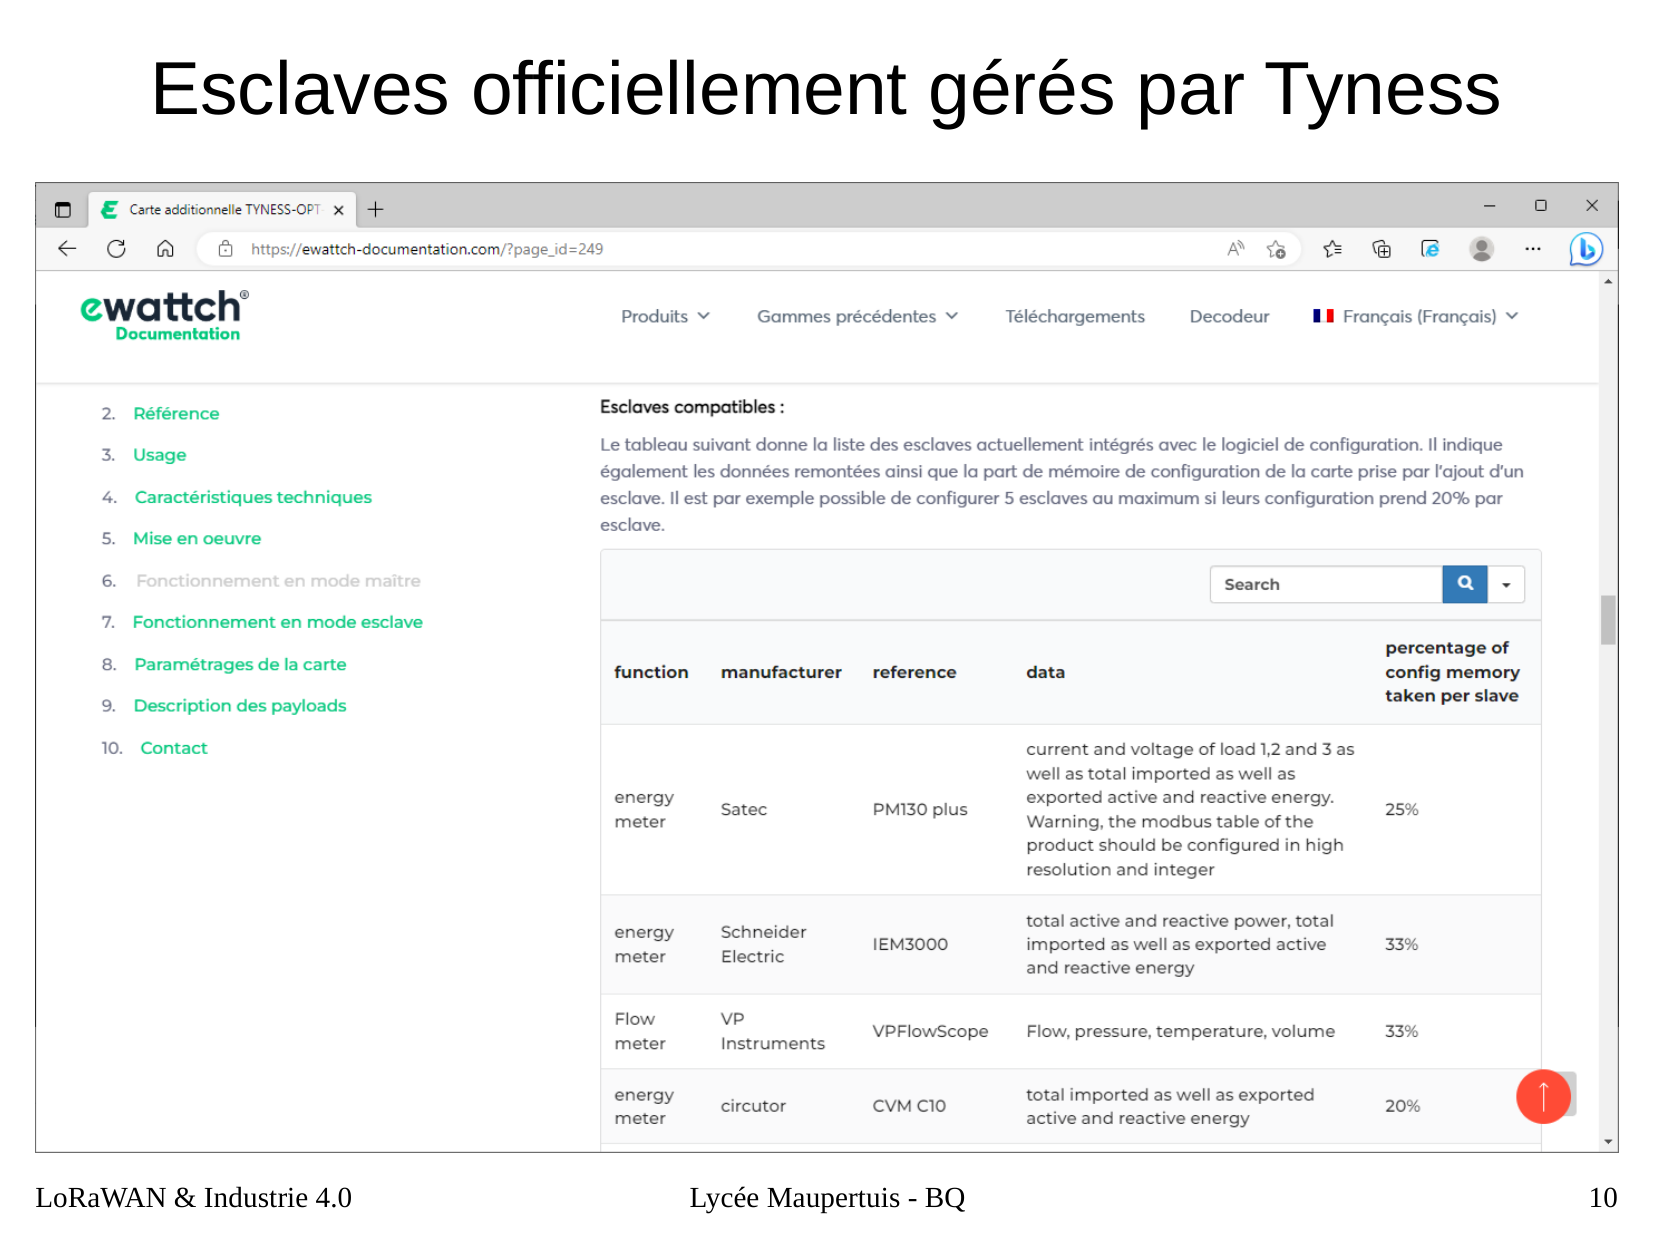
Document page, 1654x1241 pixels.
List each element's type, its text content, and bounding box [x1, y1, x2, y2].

picture [35, 182, 1619, 1153]
title Esclaves officiellement gérés par Tyness [35, 35, 1619, 142]
